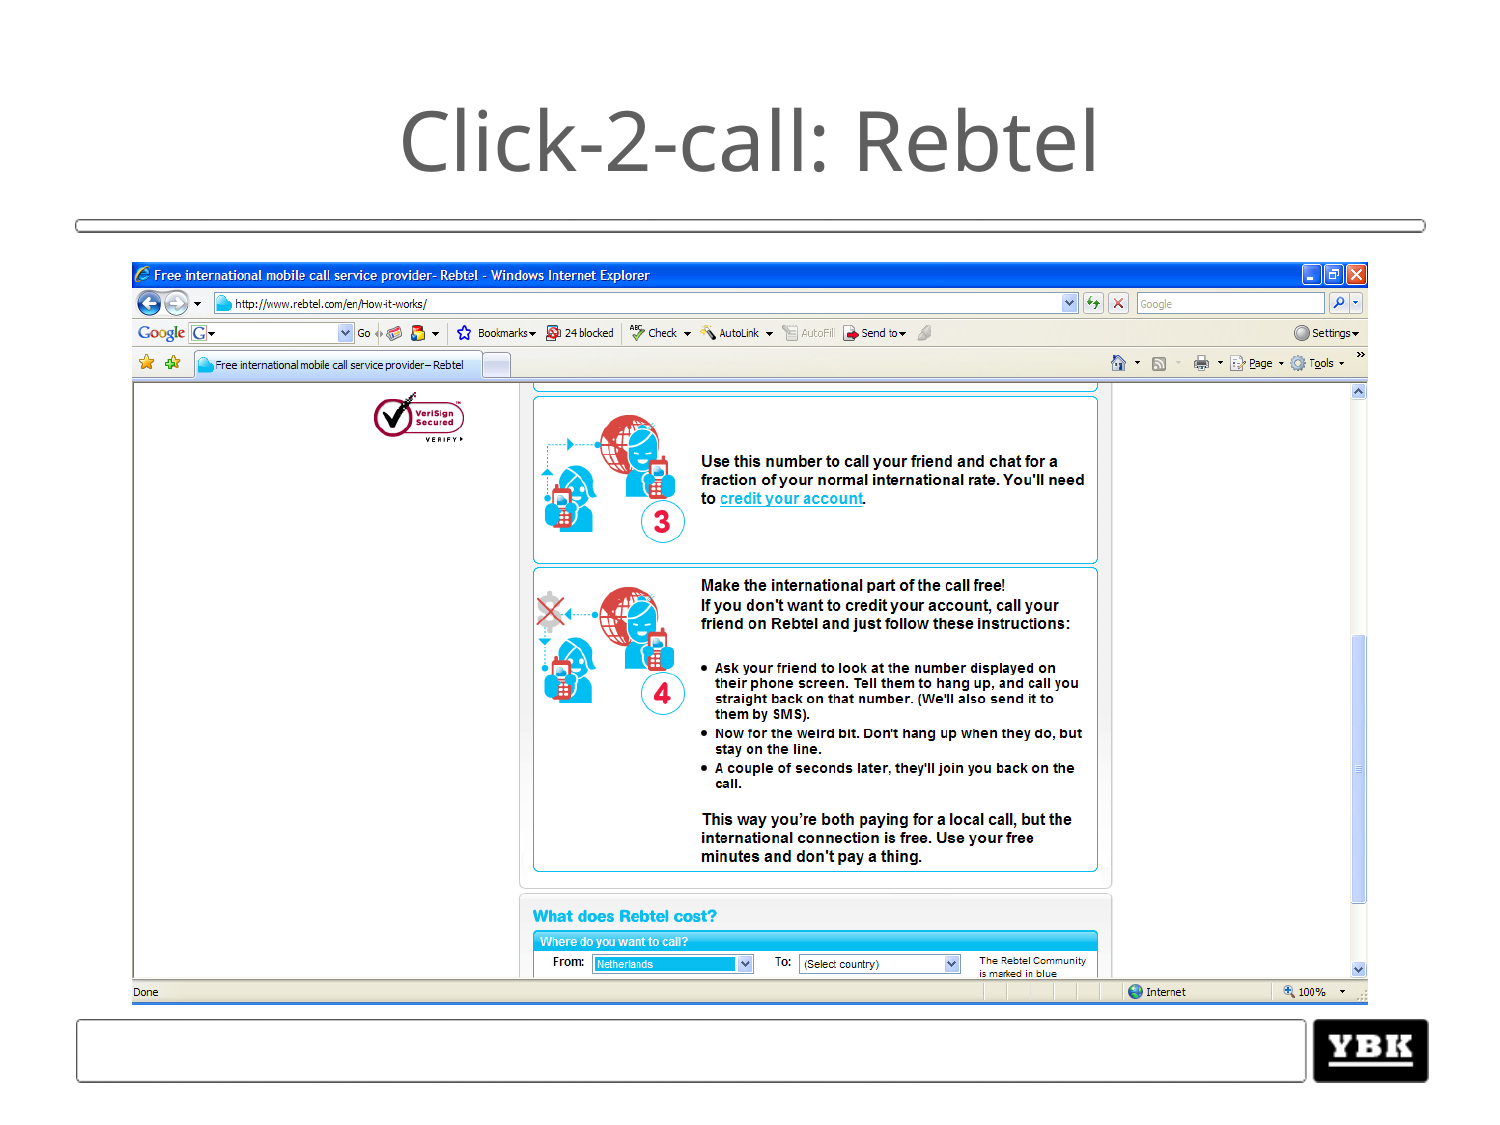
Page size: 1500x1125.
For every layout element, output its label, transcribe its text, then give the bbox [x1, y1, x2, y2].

picture [76, 1019, 1429, 1083]
title Click-2-call: Rebtel [75, 45, 1426, 233]
picture [132, 262, 1368, 1005]
